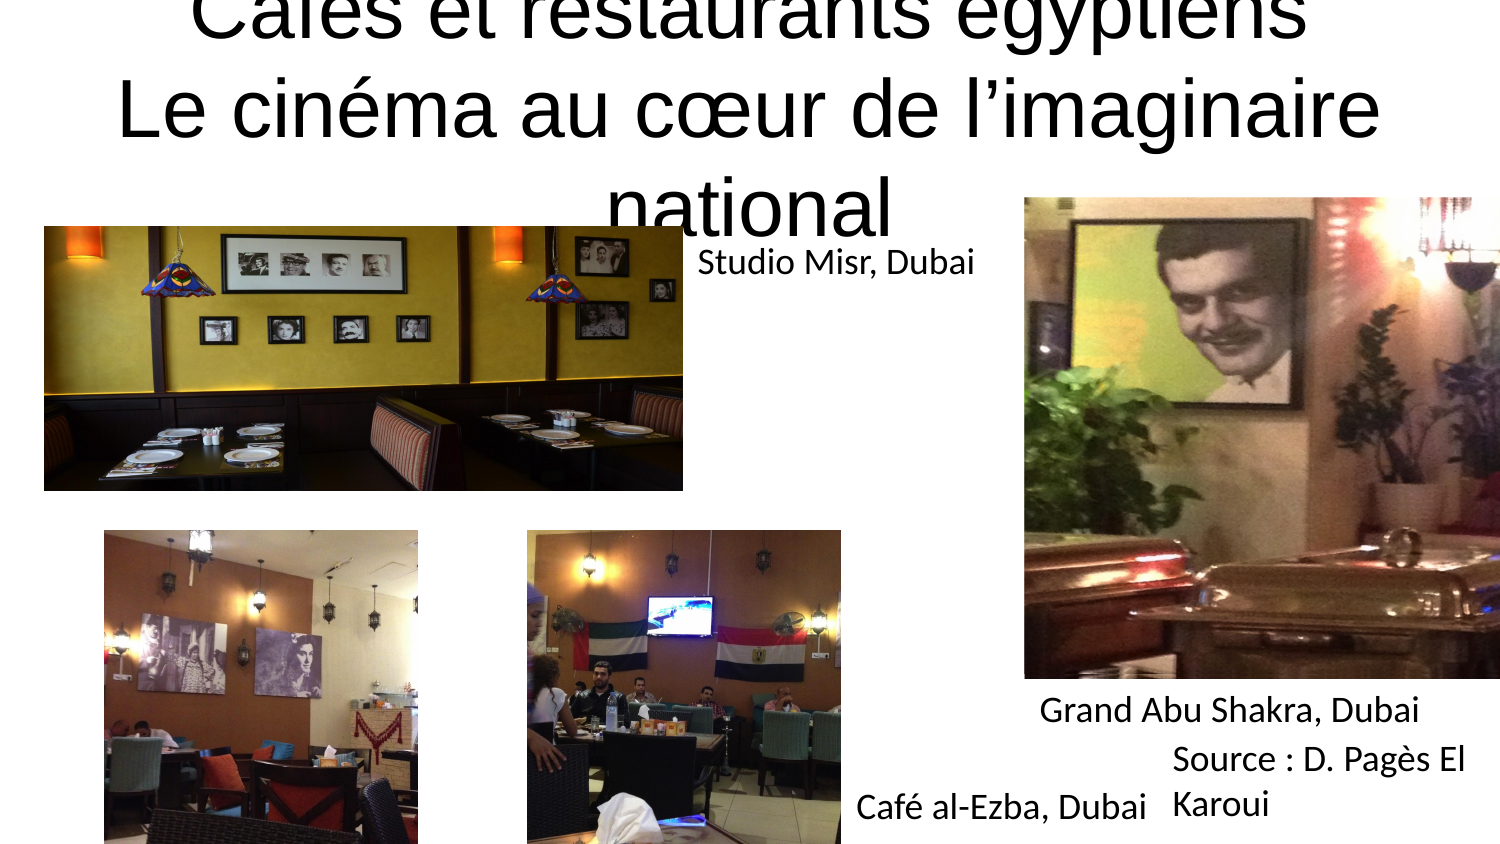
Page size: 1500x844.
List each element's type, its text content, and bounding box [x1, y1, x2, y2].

picture [44, 226, 683, 491]
text_box Studio Misr, Dubai [682, 229, 998, 275]
picture [104, 530, 418, 844]
text_box Source : D. Pagès El Karoui [1157, 768, 1484, 820]
picture [1024, 104, 1500, 773]
text_box Café al-Ezba, Dubai [841, 774, 1157, 820]
title Cafés et restaurants égyptiens Le cinéma au cœur de l’imaginaire national [0, 33, 1500, 175]
picture [527, 530, 841, 844]
